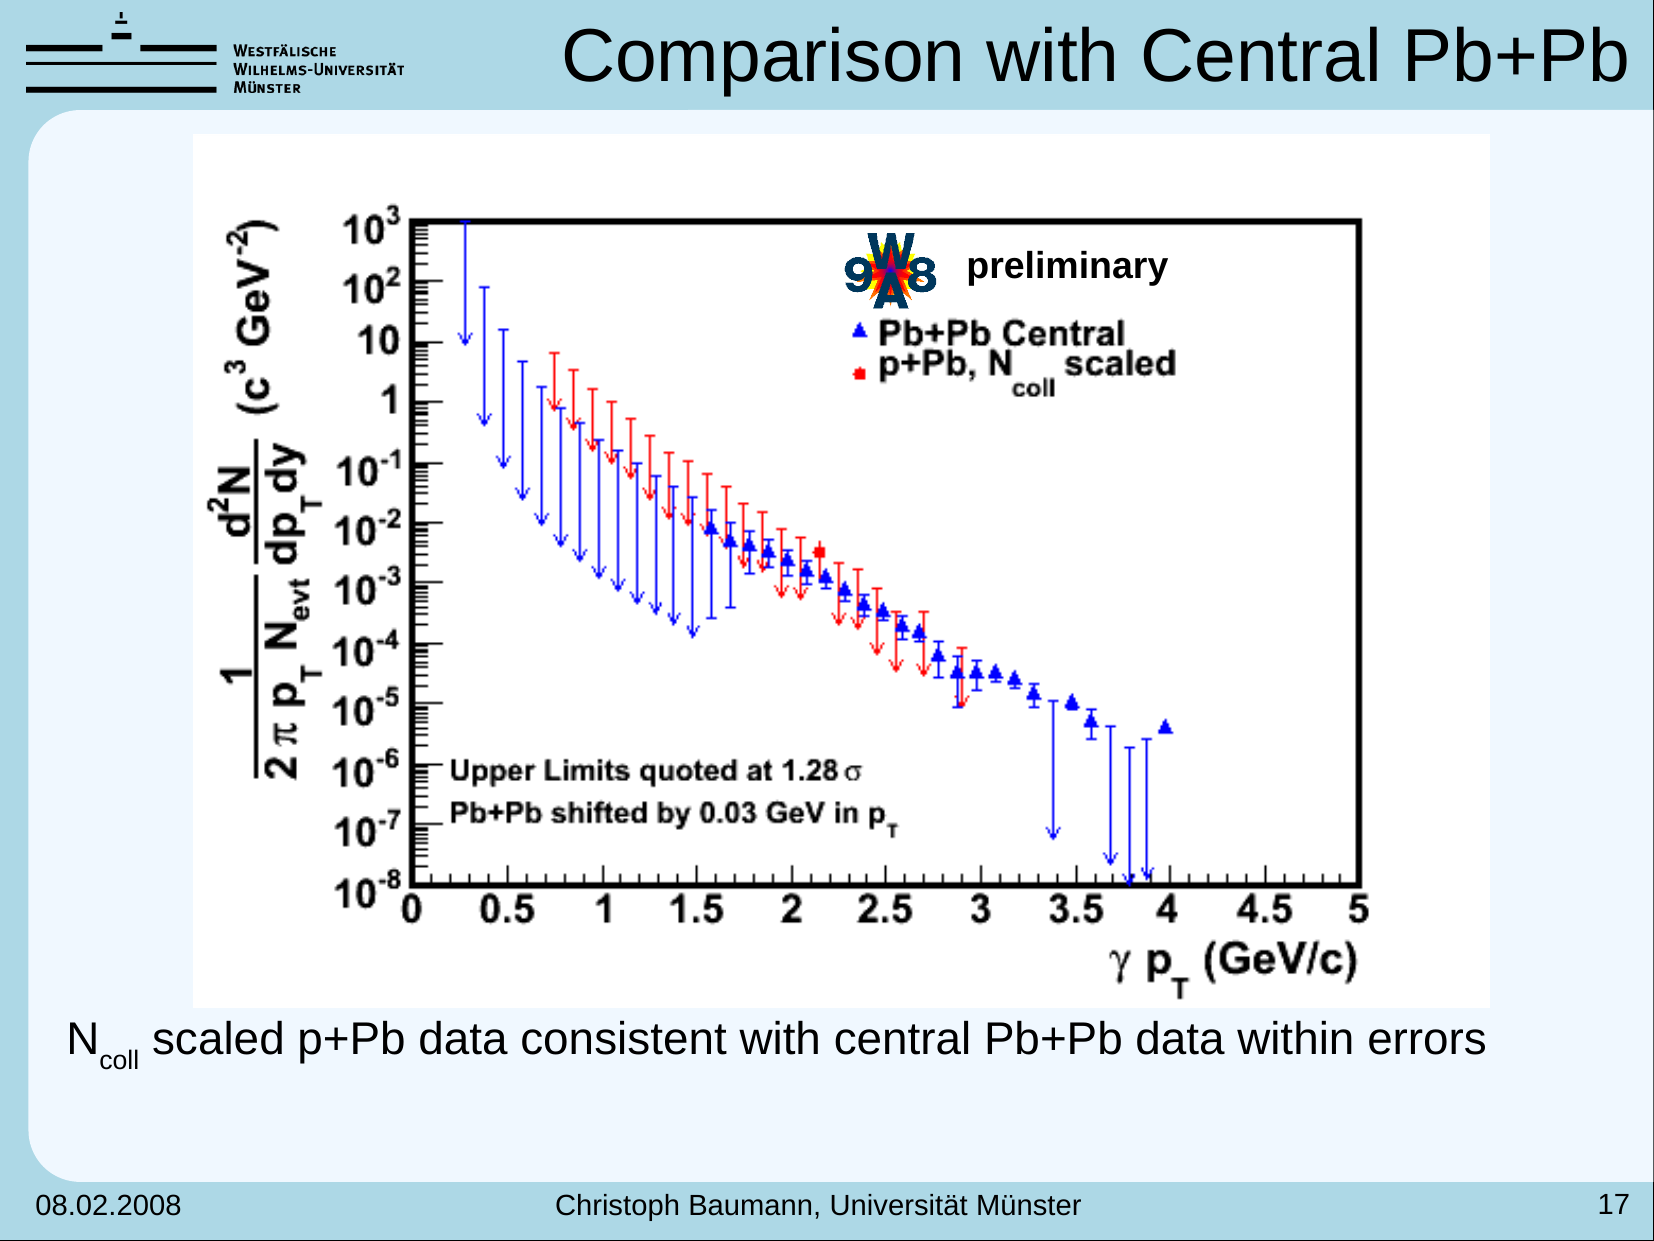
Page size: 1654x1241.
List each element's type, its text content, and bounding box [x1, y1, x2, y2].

picture [193, 134, 1490, 1008]
title Comparison with Central Pb+Pb [435, 12, 1631, 98]
picture [26, 12, 404, 93]
text_box Ncoll scaled p+Pb data consistent with central Pb+Pb data within errors [16, 1005, 1654, 1179]
text_box preliminary [951, 236, 1184, 294]
